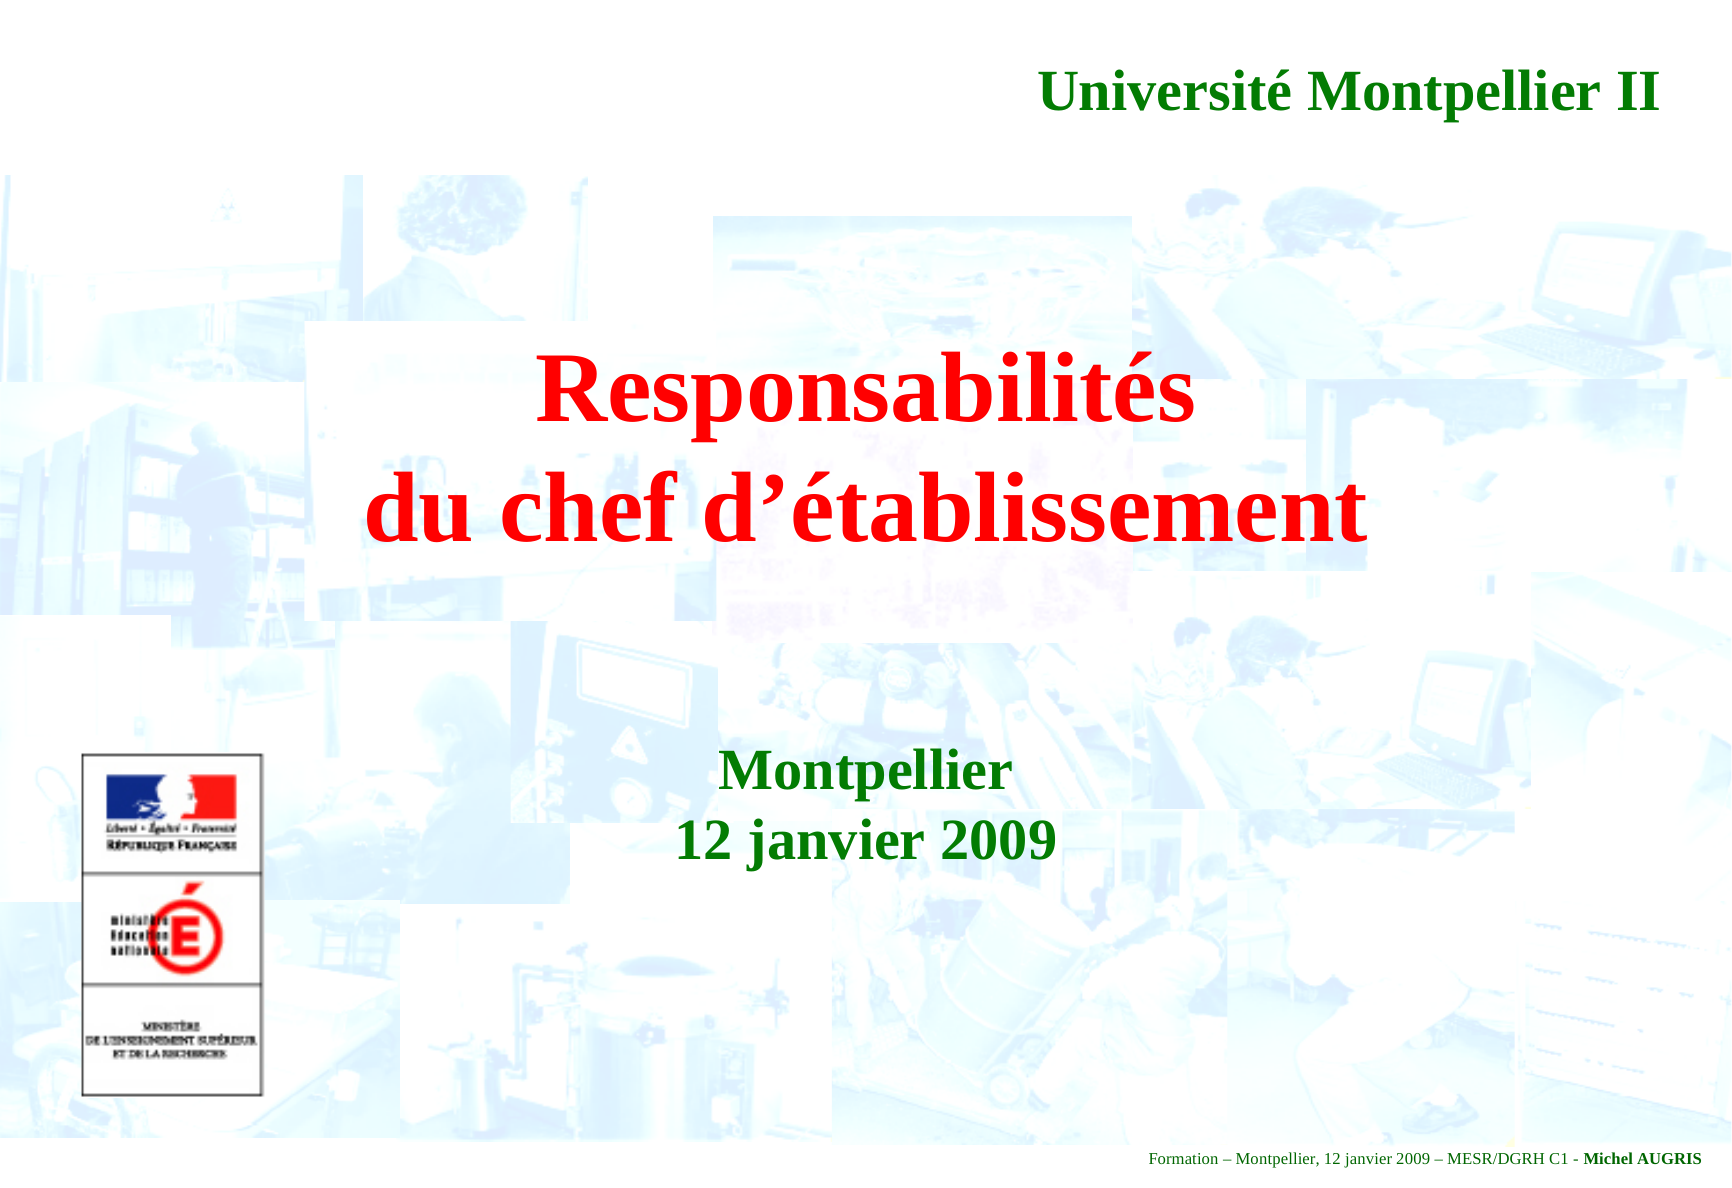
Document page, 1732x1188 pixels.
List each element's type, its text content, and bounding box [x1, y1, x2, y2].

text_box Université Montpellier II [1022, 44, 1677, 130]
text_box [0, 0, 1732, 175]
text_box Montpellier 12 janvier 2009 [659, 723, 1073, 879]
text_box Responsabilités du chef d’établissement [348, 314, 1384, 569]
picture [0, 175, 1732, 1147]
